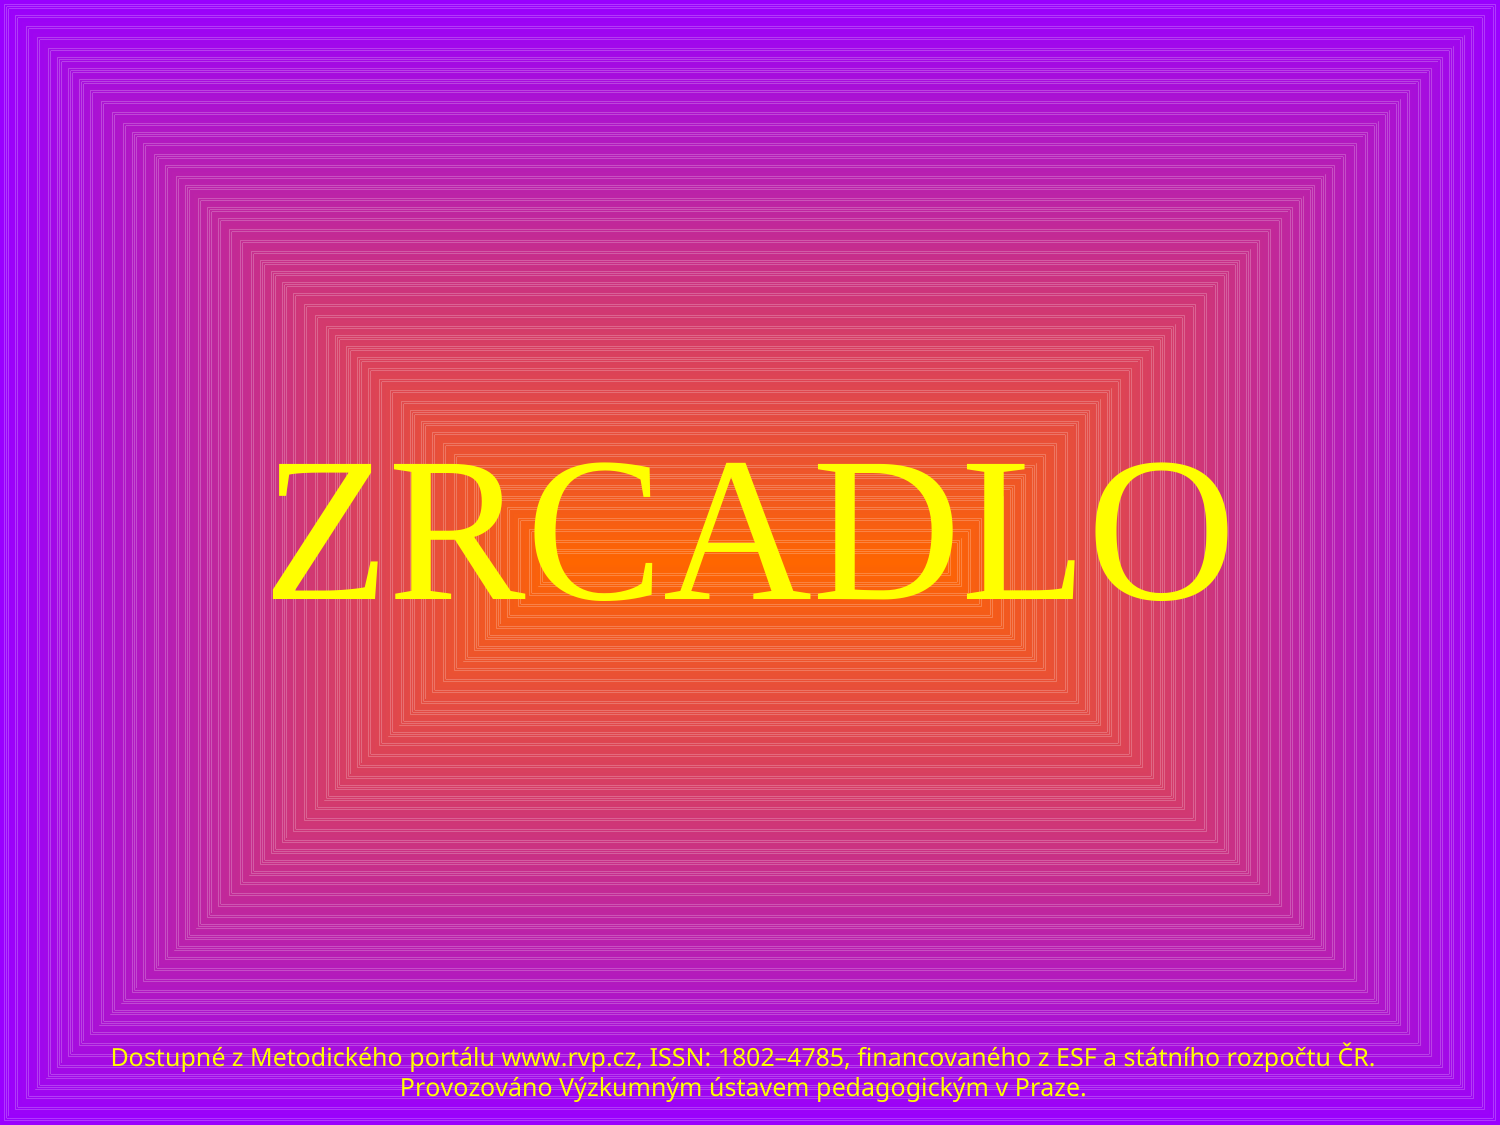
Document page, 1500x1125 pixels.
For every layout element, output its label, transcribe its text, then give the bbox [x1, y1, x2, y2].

text_box ZRCADLO [0, 385, 1500, 649]
text_box Dostupné z Metodického portálu www.rvp.cz, ISSN: 1802–4785, financovaného z ESF a státního rozpočtu ČR. Provozováno Výzkumným ústavem pedagogickým v Praze. [35, 1041, 1454, 1102]
